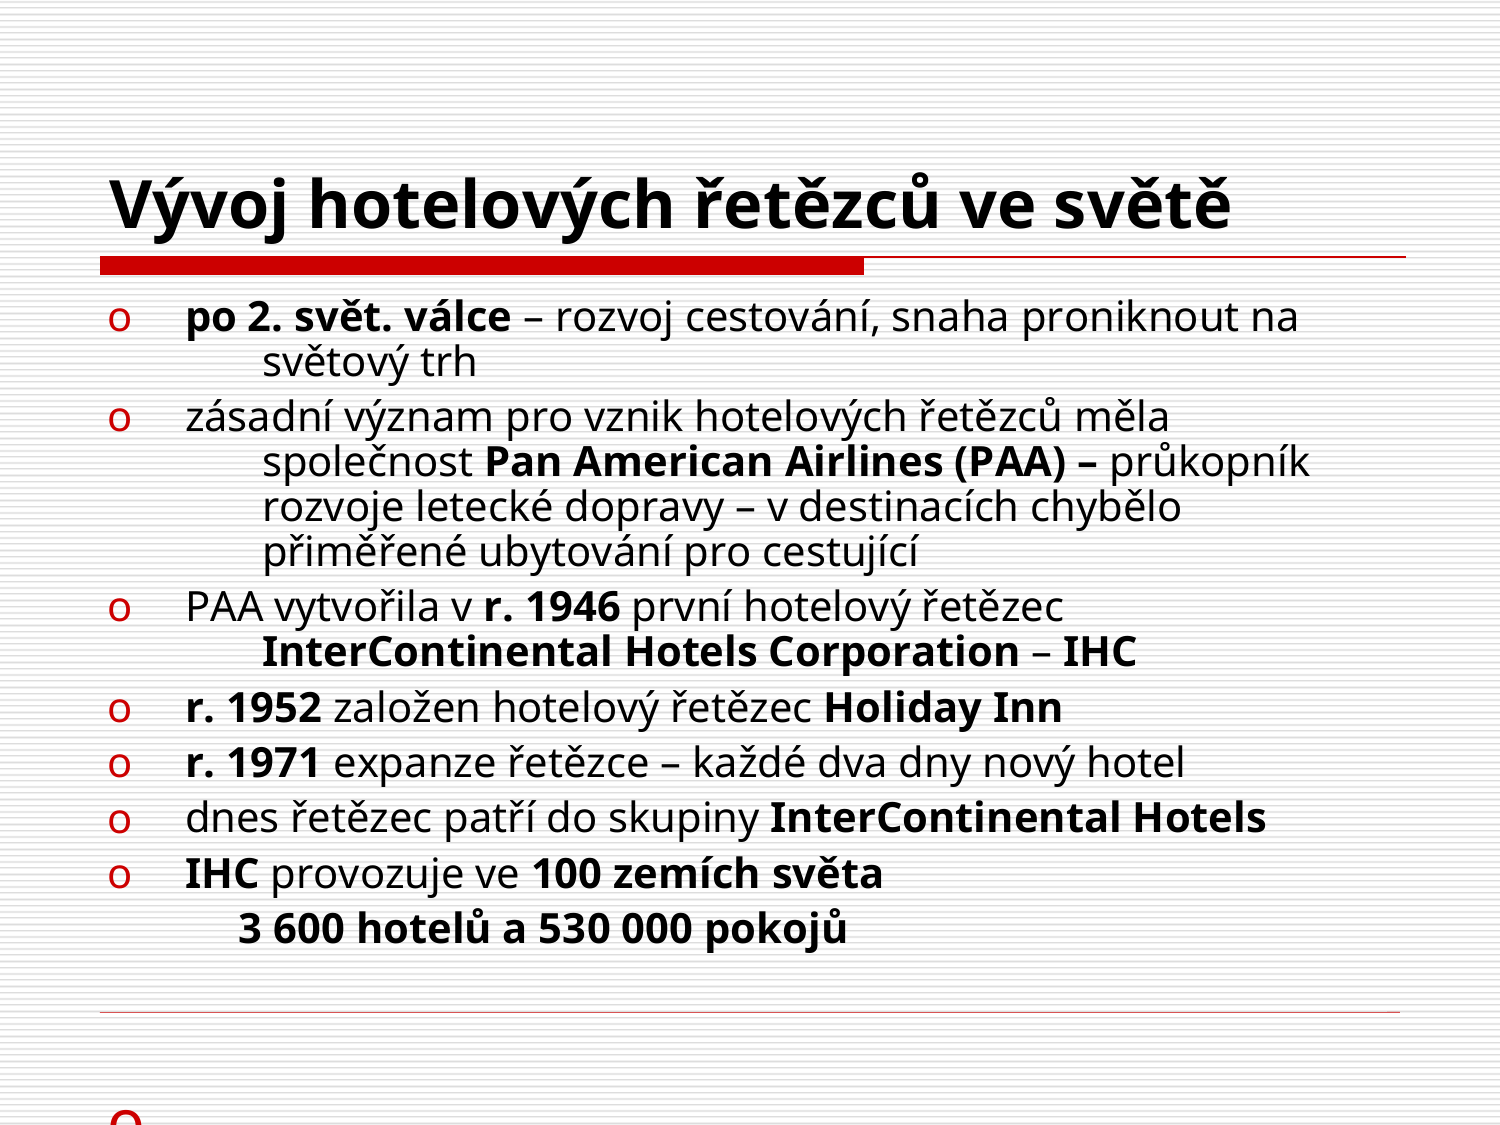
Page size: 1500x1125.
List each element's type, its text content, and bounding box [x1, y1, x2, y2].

picture [116, 1115, 136, 1125]
title Vývoj hotelových řetězců ve světě [94, 50, 1407, 250]
list po 2. svět. válce – rozvoj cestování, snaha proniknout na světový trh zásadní význam pro vznik hotelových řetězců měla společnost Pan American Airlines (PAA) – průkopník rozvoje letecké dopravy – v destinacích chybělo přiměřené ubytování pro cestující PAA vytvořila v r. 1946 první hotelový řetězec InterContinental Hotels Corporation – IHC r. 1952 založen hotelový řetězec Holiday Inn r. 1971 expanze řetězce – každé dva dny nový hotel dnes řetězec patří do skupiny InterContinental Hotels IHC provozuje ve 100 zemích světa 3 600 hotelů a 530 000 pokojů [92, 287, 1406, 988]
picture [0, 0, 1500, 1125]
